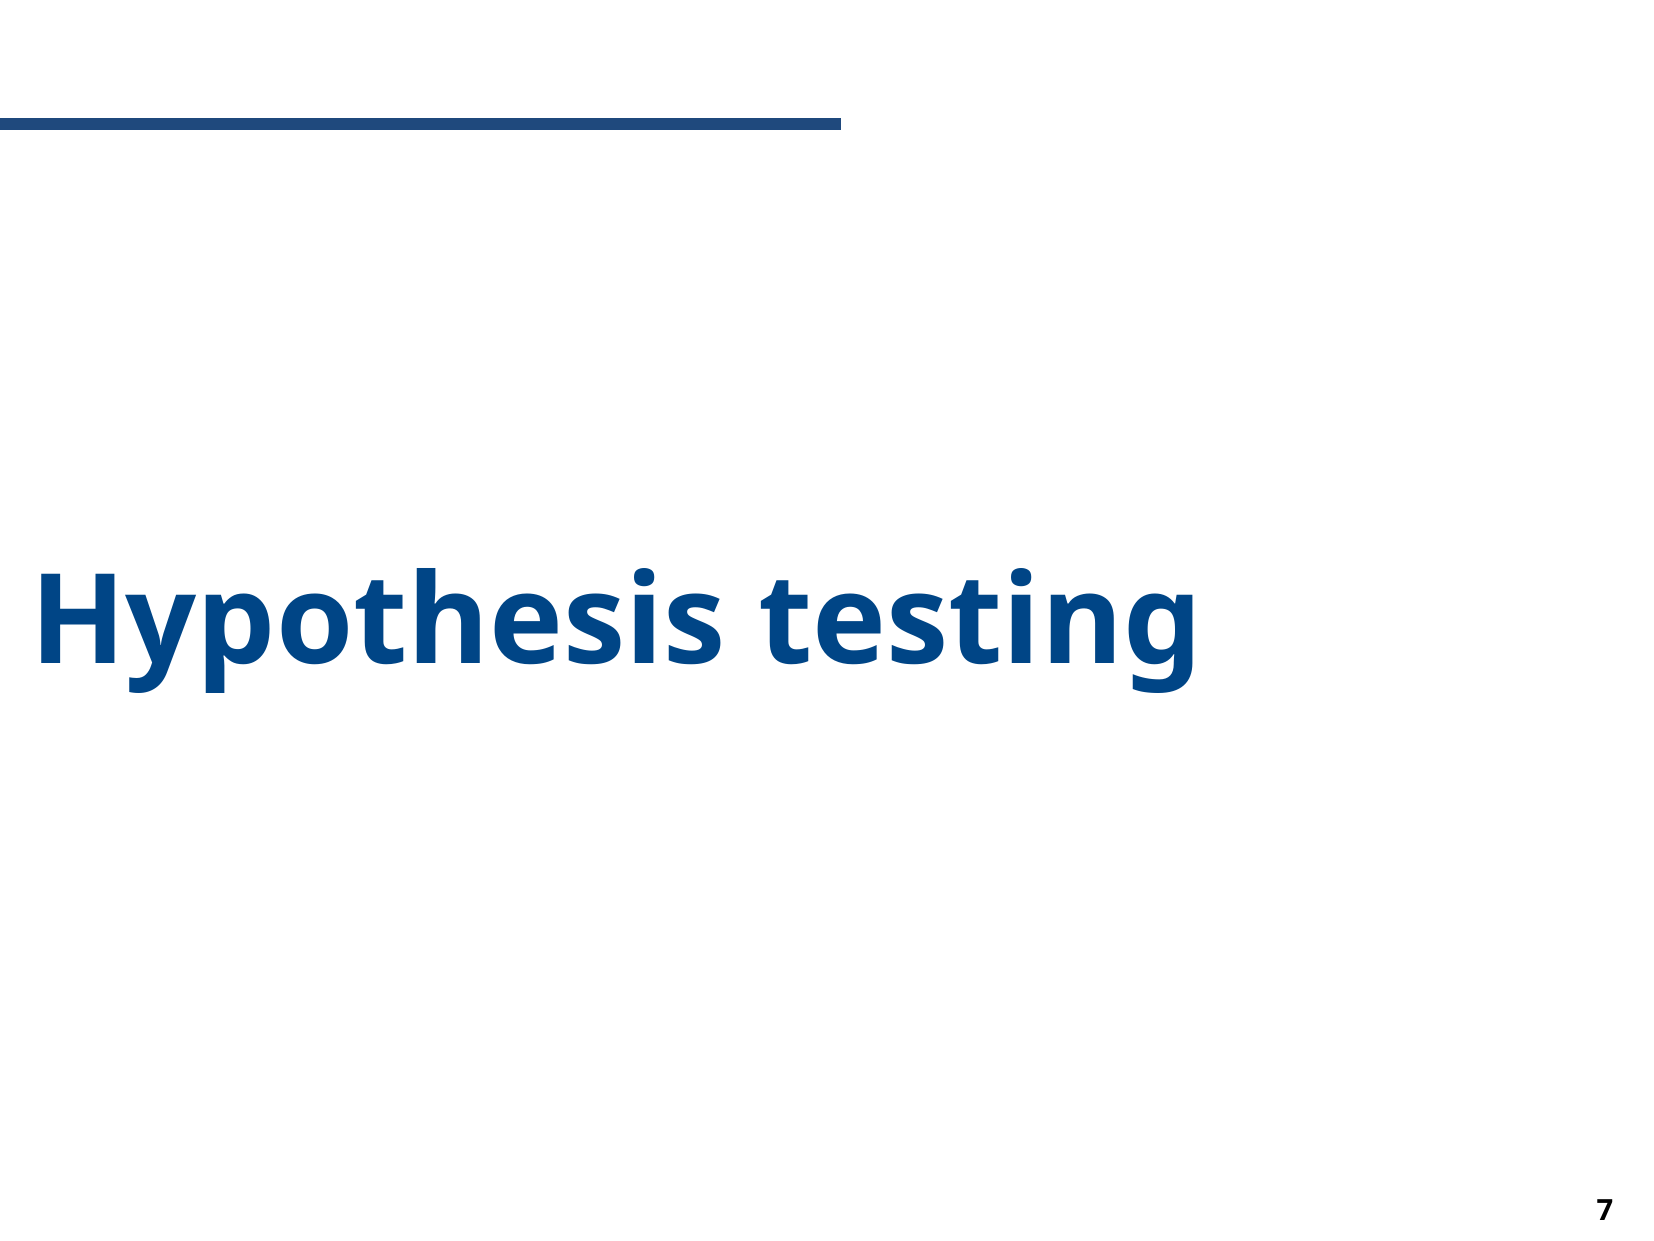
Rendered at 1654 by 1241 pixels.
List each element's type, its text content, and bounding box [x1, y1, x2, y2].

subtitle Hypothesis testing [30, 405, 1629, 823]
